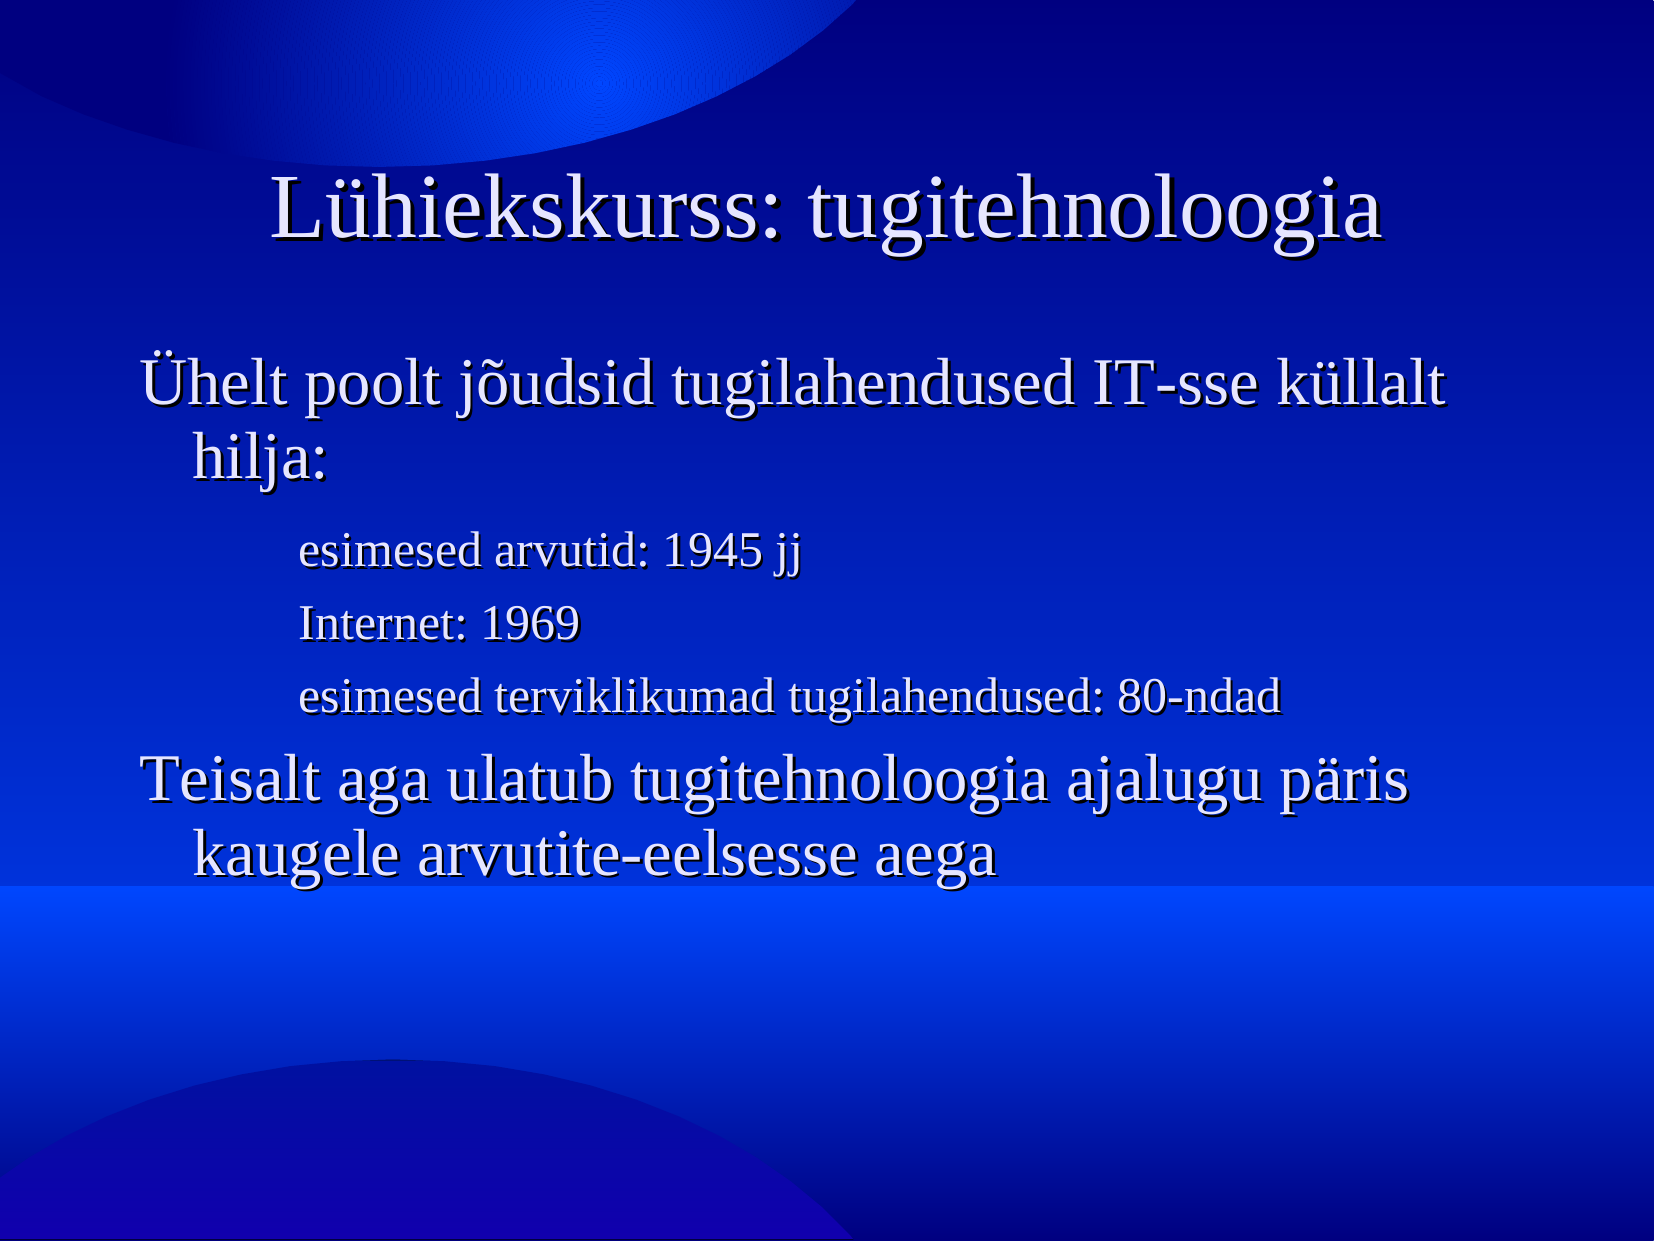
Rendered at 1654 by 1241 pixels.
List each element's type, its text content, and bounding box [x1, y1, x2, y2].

title Lühiekskurss: tugitehnoloogia [121, 102, 1534, 311]
list Ühelt poolt jõudsid tugilahendused IT-sse küllalt hilja: esimesed arvutid: 1945 jj Internet: 1969 esimesed terviklikumad tugilahendused: 80-ndad Teisalt aga ulatub tugitehnoloogia ajalugu päris kaugele arvutite-eelsesse aega [121, 344, 1534, 1127]
